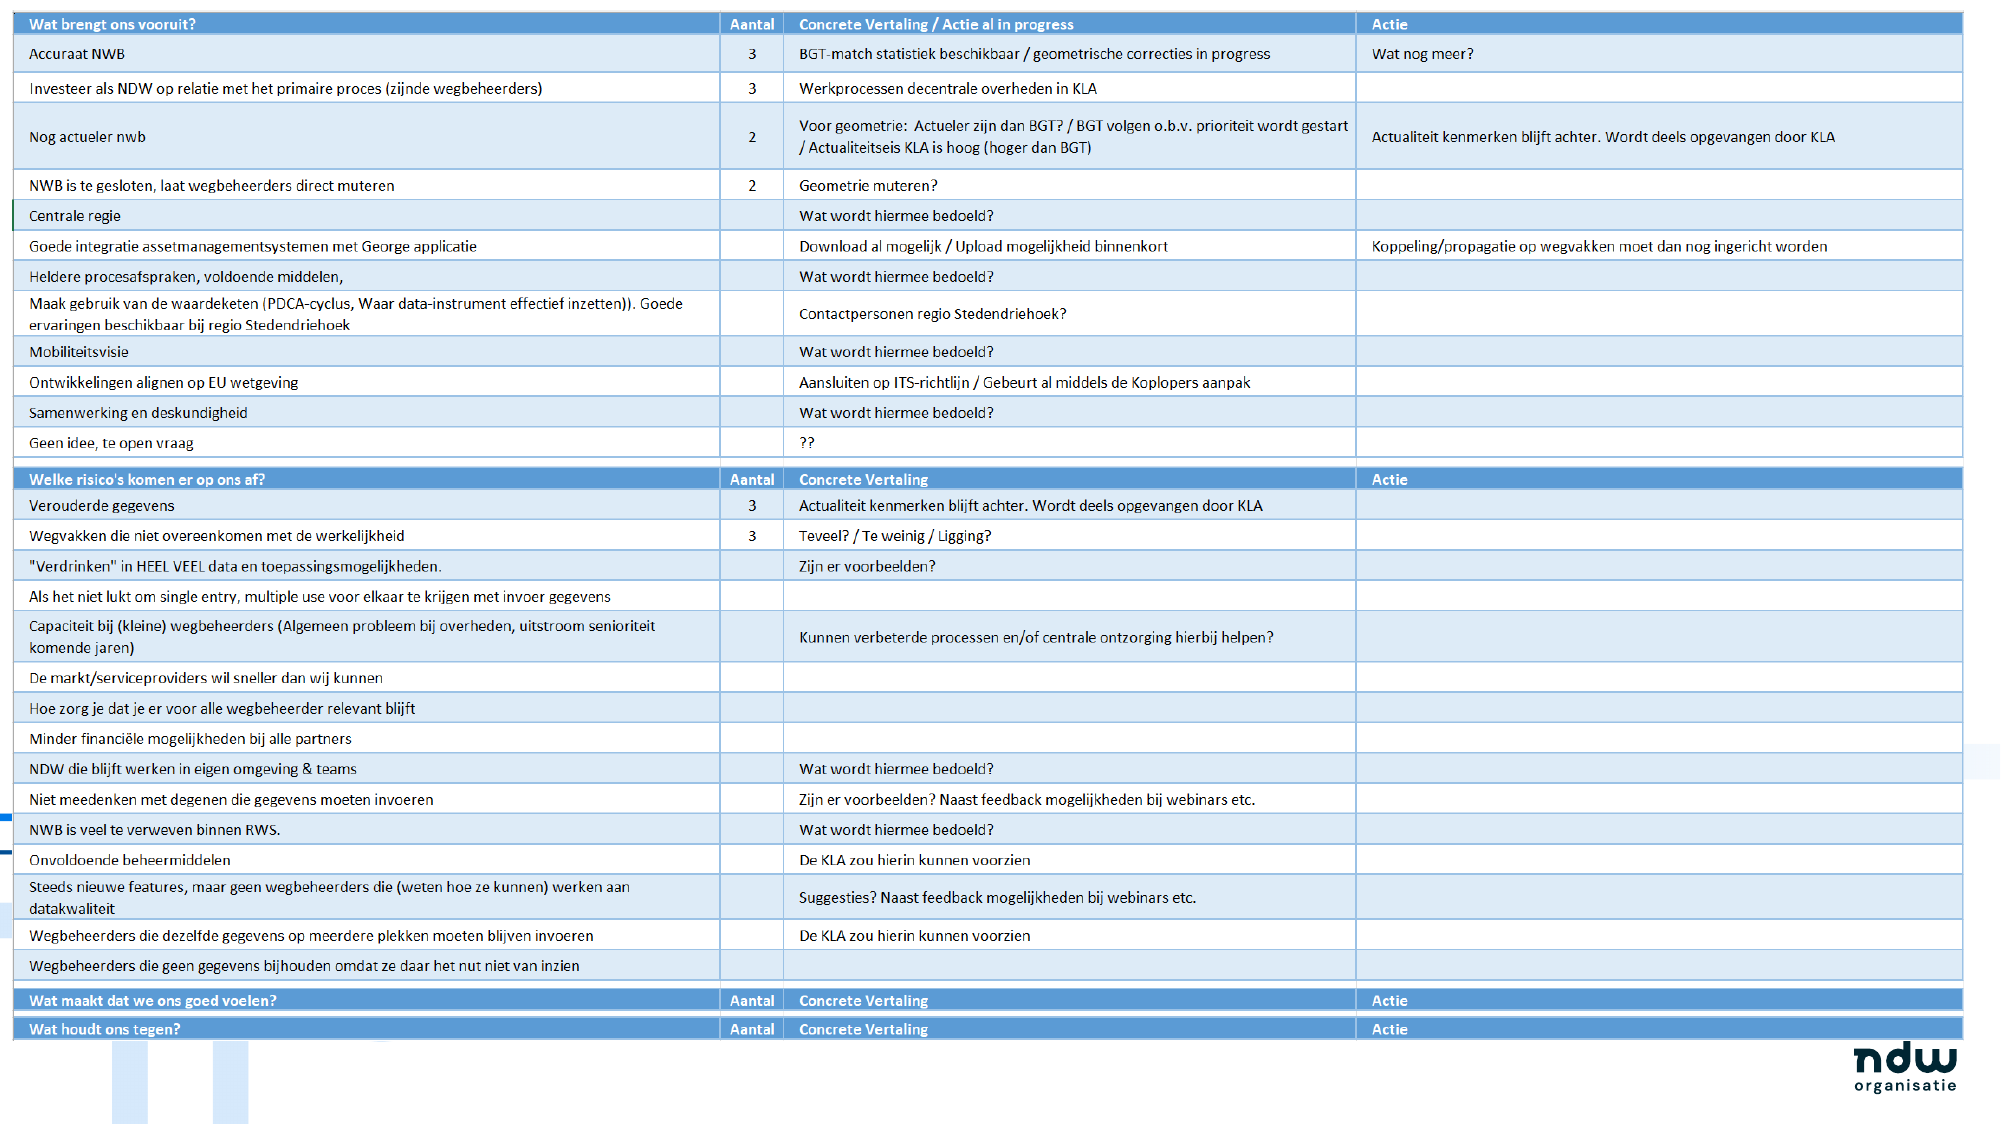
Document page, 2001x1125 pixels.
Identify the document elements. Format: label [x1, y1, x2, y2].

picture [12, 11, 1964, 1041]
